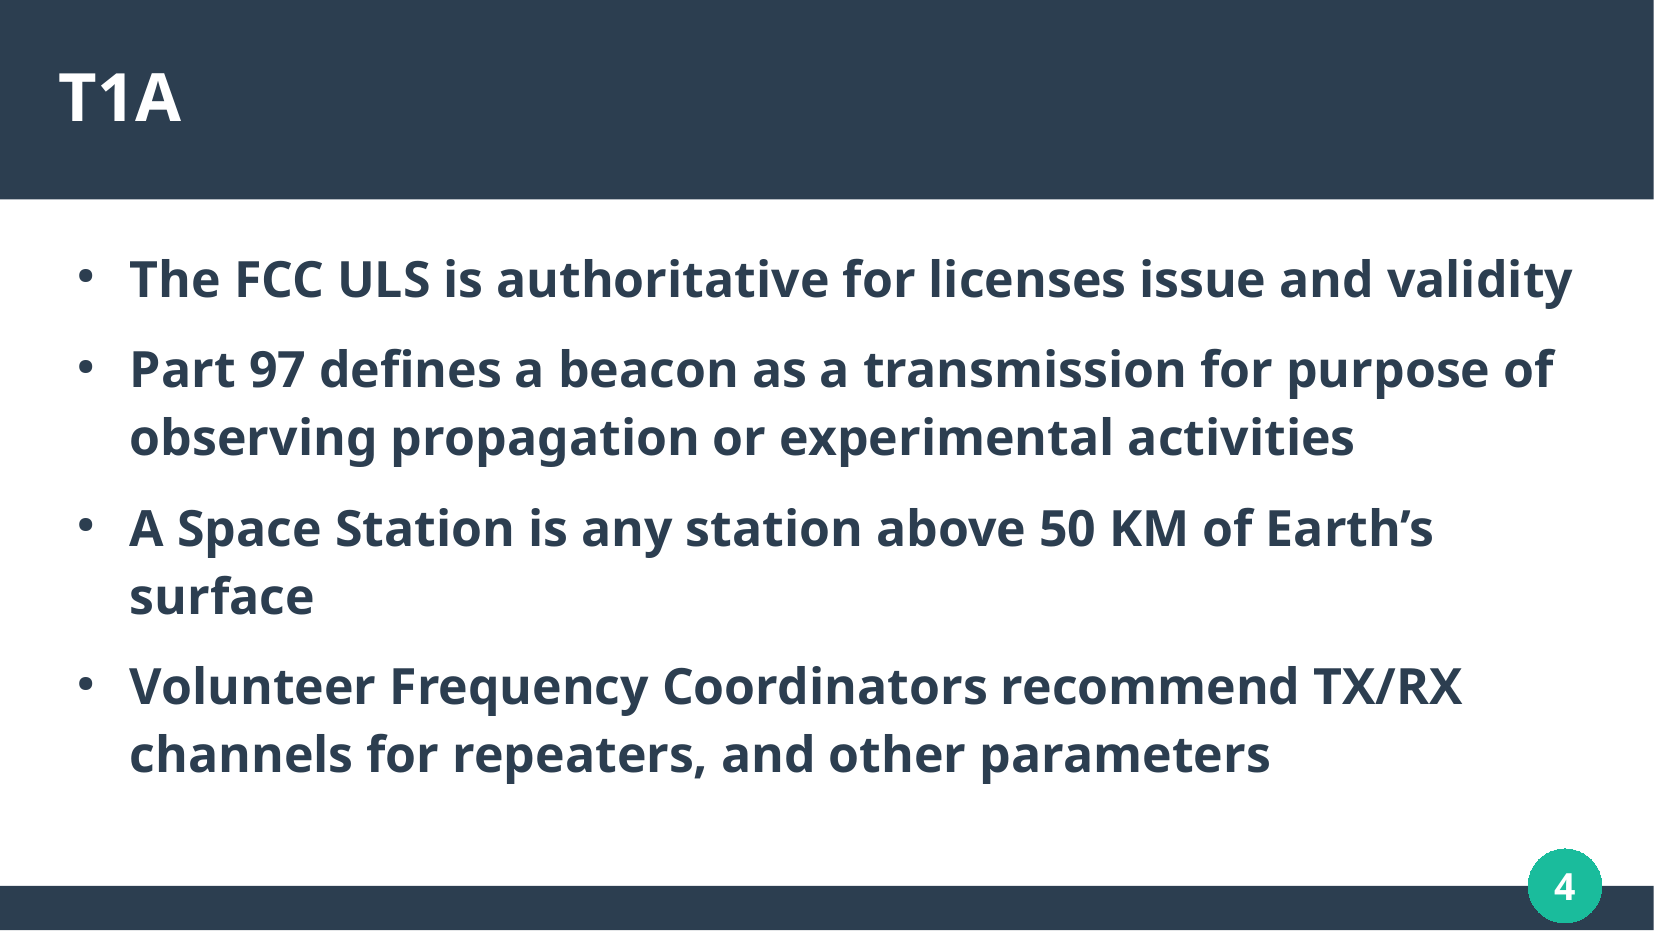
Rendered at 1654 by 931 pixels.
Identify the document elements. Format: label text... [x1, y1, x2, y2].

title T1A [59, 37, 1595, 155]
list The FCC ULS is authoritative for licenses issue and validity Part 97 defines a beacon as a transmission for purpose of observing propagation or experimental activities A Space Station is any station above 50 KM of Earth’s surface Volunteer Frequency Coordinators recommend TX/RX channels for repeaters, and other parameters [59, 243, 1595, 864]
